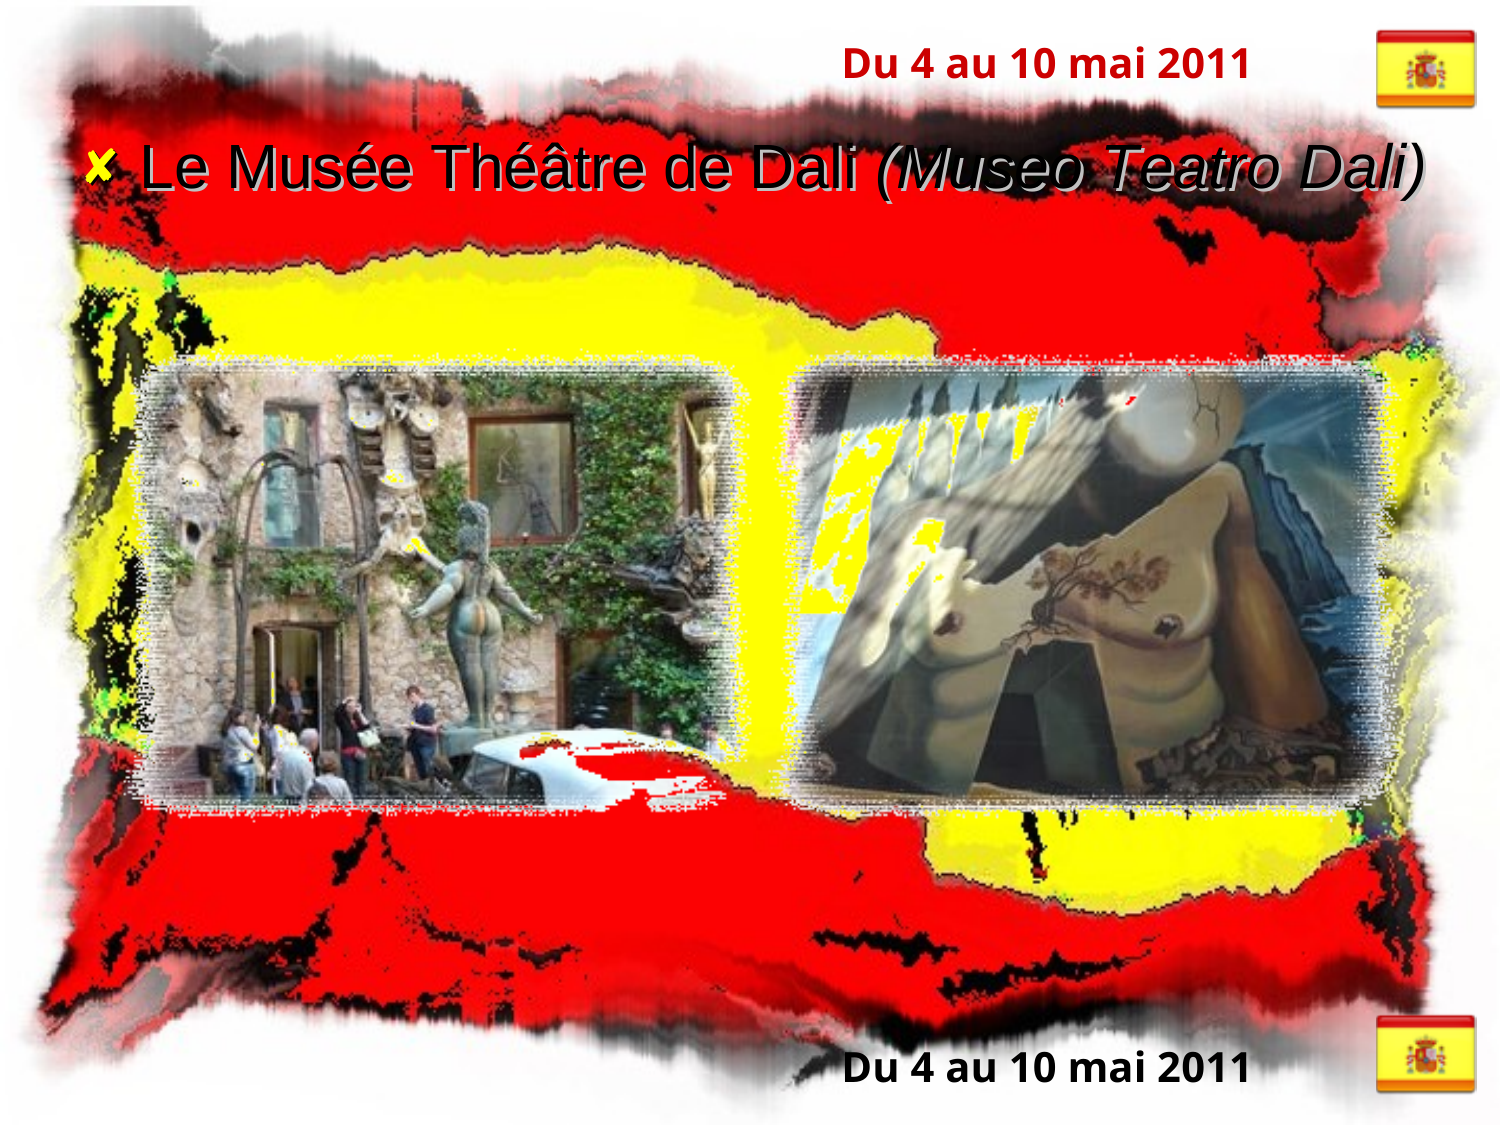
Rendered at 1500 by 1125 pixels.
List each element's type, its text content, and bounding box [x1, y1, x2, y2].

text_box  Le Musée Théâtre de Dali (Museo Teatro Dali) [64, 118, 1447, 209]
picture [0, 0, 1500, 1125]
